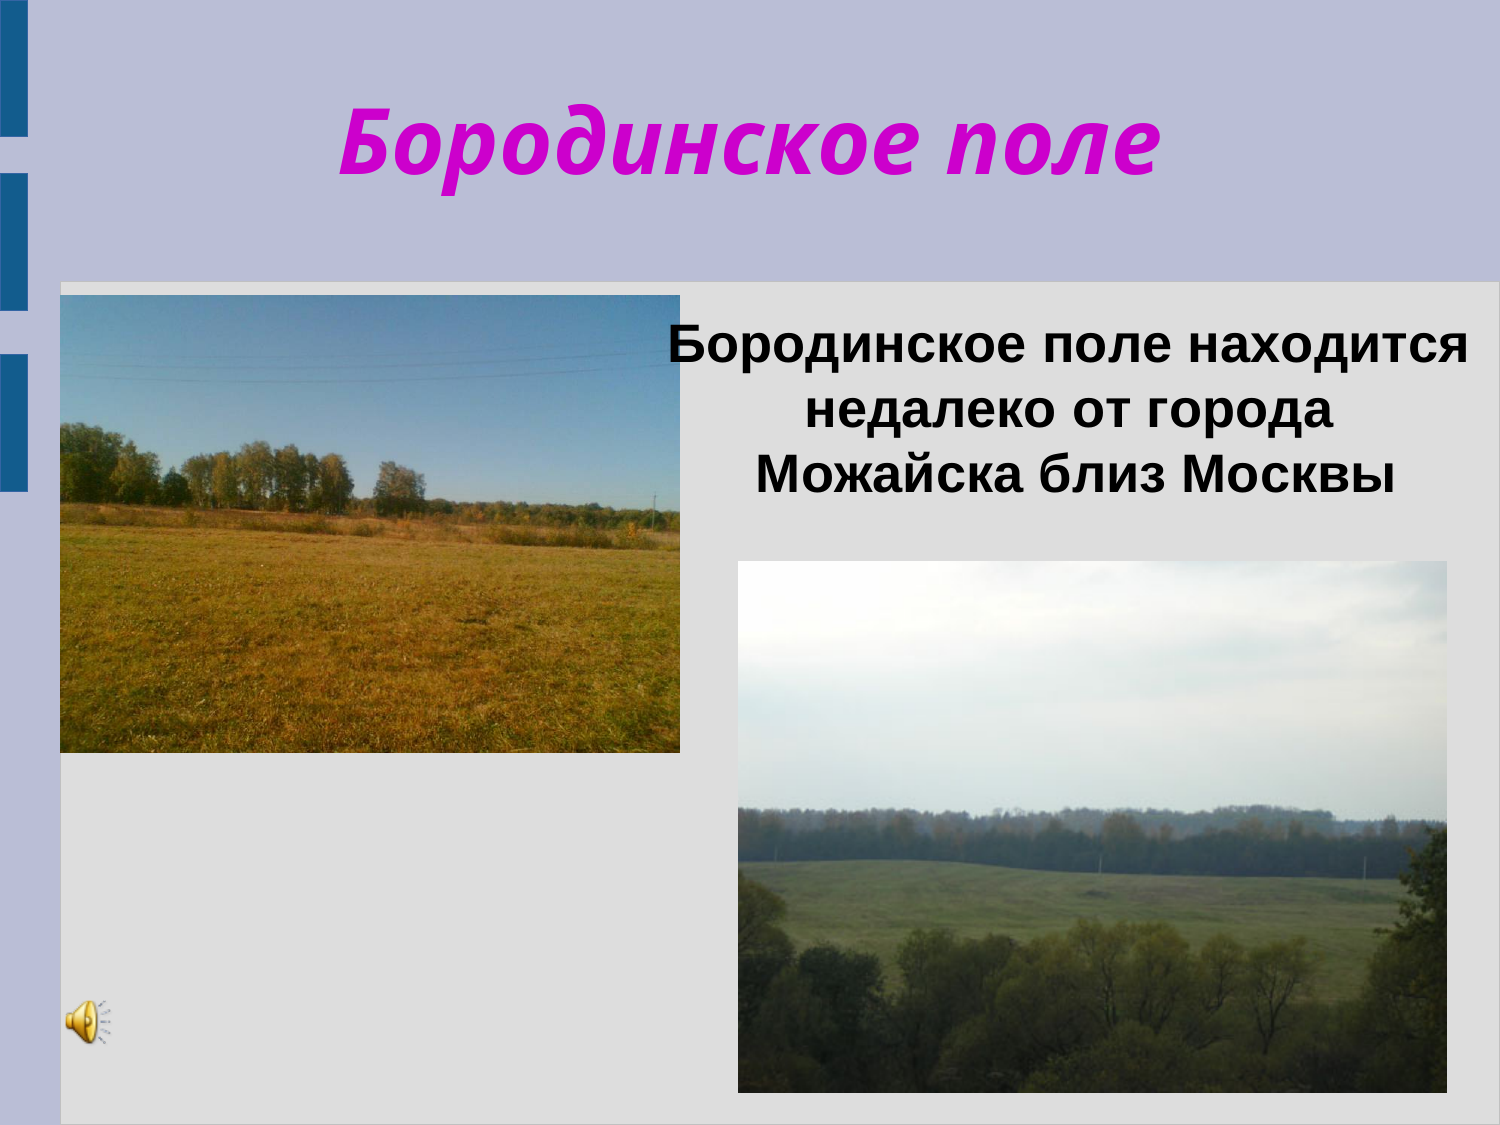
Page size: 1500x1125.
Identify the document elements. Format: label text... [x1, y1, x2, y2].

picture [738, 561, 1447, 1093]
title Бородинское поле [75, 45, 1426, 233]
text_box Бородинское поле находится недалеко от города Можайска близ Москвы [652, 236, 1500, 512]
picture [64, 999, 115, 1050]
picture [60, 295, 680, 753]
